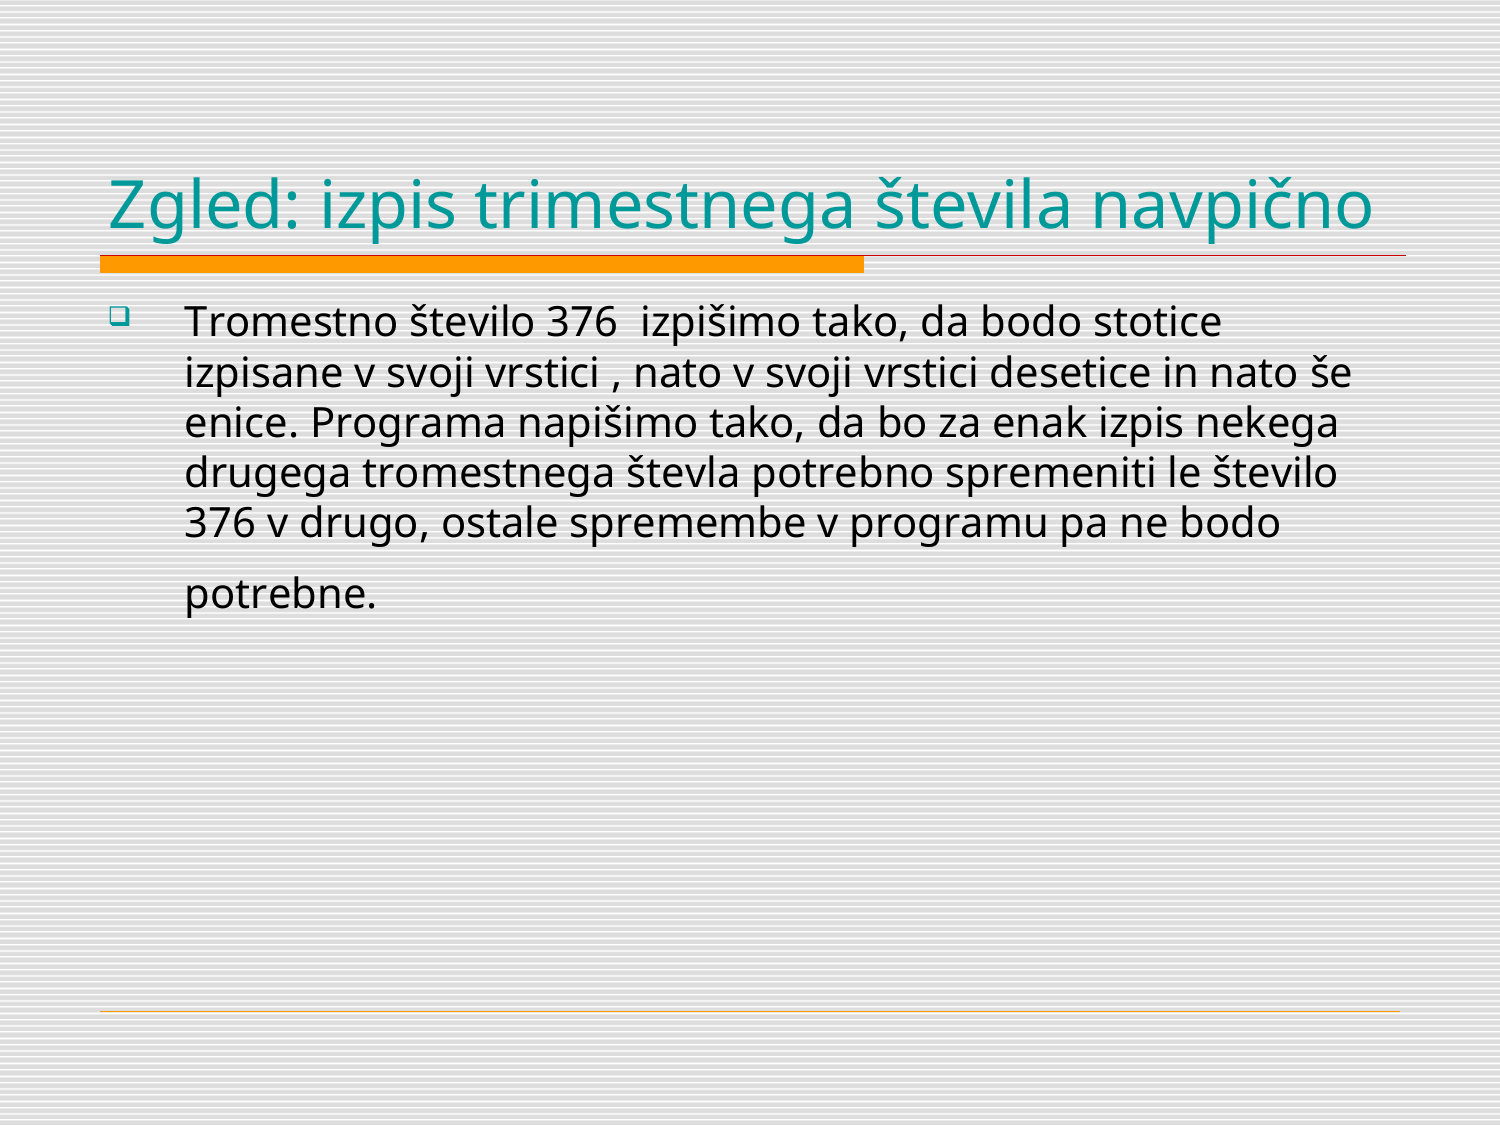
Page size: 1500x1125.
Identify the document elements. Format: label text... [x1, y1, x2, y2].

picture [0, 0, 1500, 1125]
title Zgled: izpis trimestnega števila navpično [94, 49, 1407, 250]
list Tromestno število 376 izpišimo tako, da bodo stotice izpisane v svoji vrstici , nato v svoji vrstici desetice in nato še enice. Programa napišimo tako, da bo za enak izpis nekega drugega tromestnega števla potrebno spremeniti le število 376 v drugo, ostale spremembe v programu pa ne bodo potrebne. [92, 287, 1406, 988]
